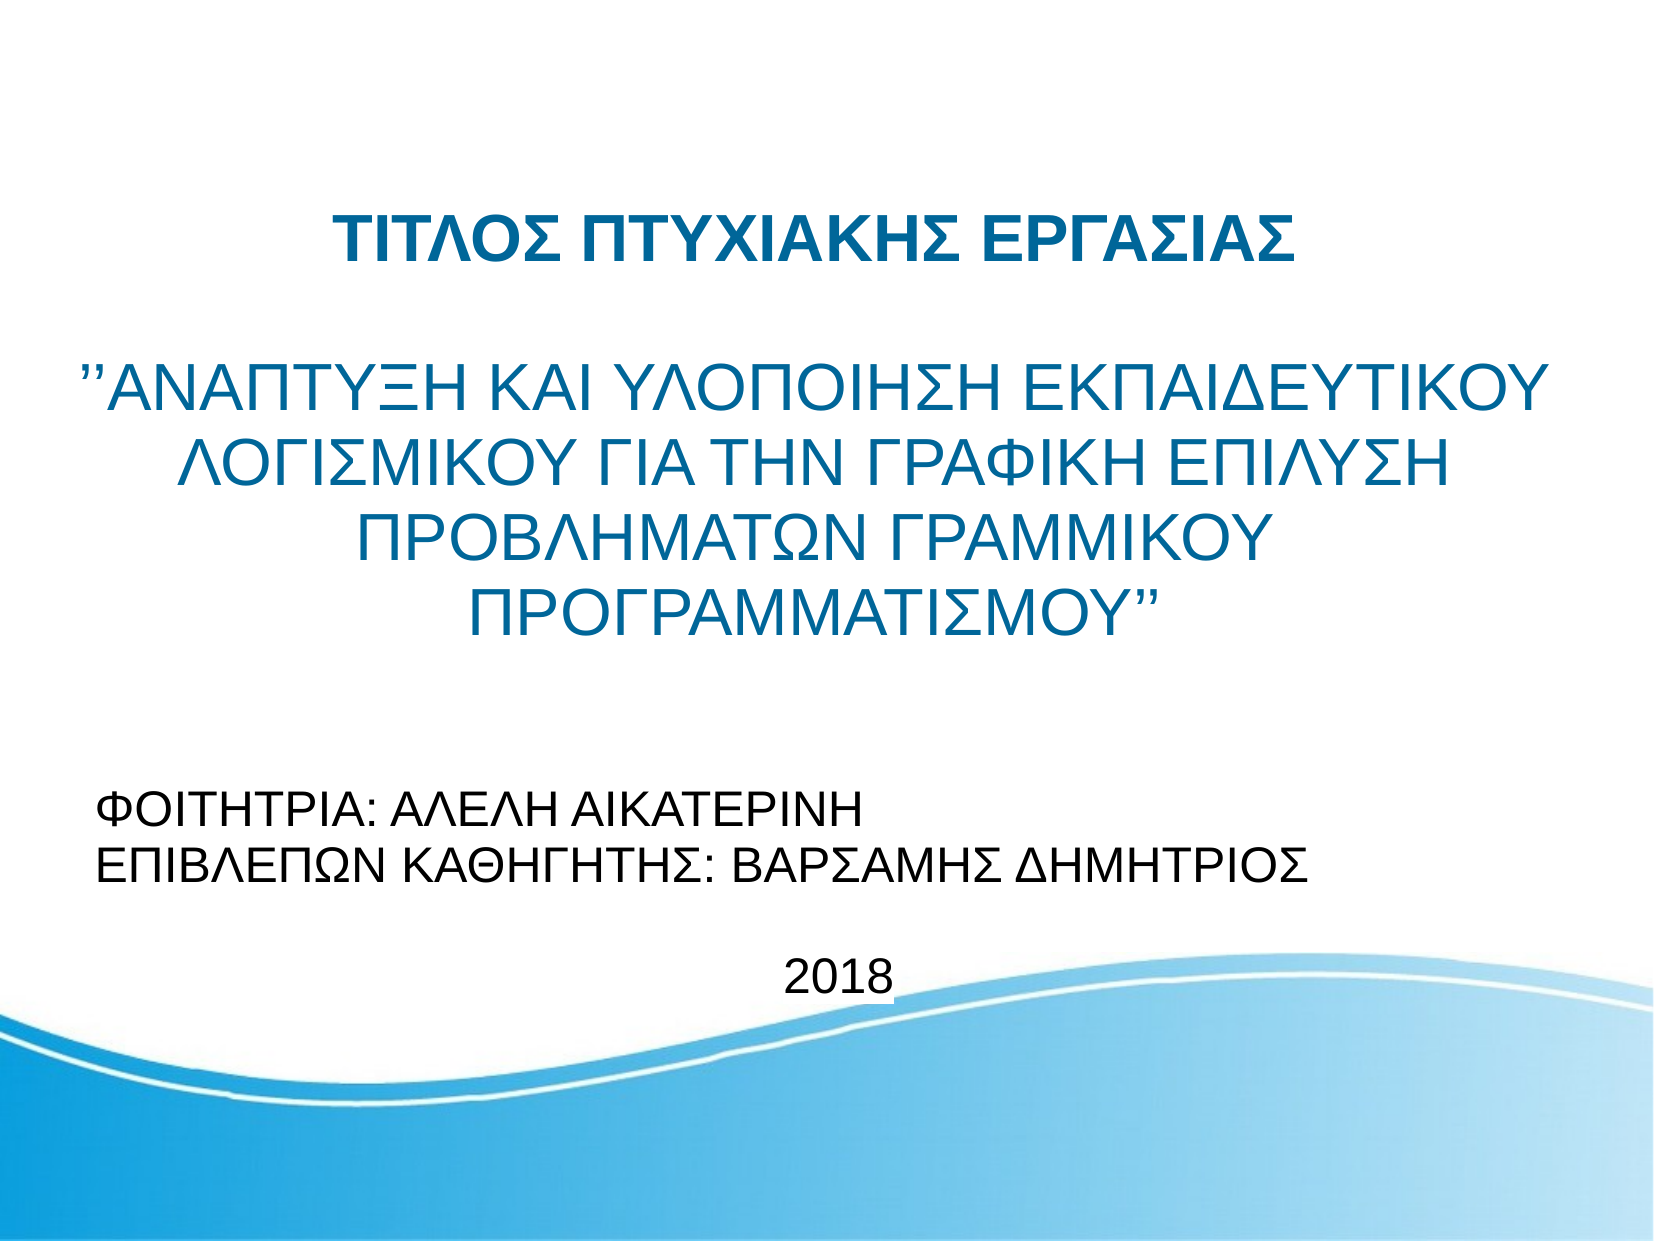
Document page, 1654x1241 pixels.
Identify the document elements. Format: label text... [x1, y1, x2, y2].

picture [0, 952, 1654, 1241]
title ΤΙΤΛΟΣ ΠΤΥΧΙΑΚΗΣ ΕΡΓΑΣΙΑΣ ’’ΑΝΑΠΤΥΞΗ ΚΑΙ ΥΛΟΠΟΙΗΣΗ ΕΚΠΑΙΔΕΥΤΙΚΟΥ ΛΟΓΙΣΜΙΚΟΥ ΓΙΑ ΤΗΝ ΓΡΑΦΙΚΗ ΕΠΙΛΥΣΗ ΠΡΟΒΛΗΜΑΤΩΝ ΓΡΑΜΜΙΚΟΥ ΠΡΟΓΡΑΜΜΑΤΙΣΜΟΥ’’ [70, 200, 1560, 650]
subtitle ΦΟΙΤΗΤΡΙΑ: ΑΛΕΛΗ ΑΙΚΑΤΕΡΙΝΗ ΕΠΙΒΛΕΠΩΝ ΚΑΘΗΓΗΤΗΣ: ΒΑΡΣΑΜΗΣ ΔΗΜΗΤΡΙΟΣ 2018 [94, 720, 1583, 1065]
